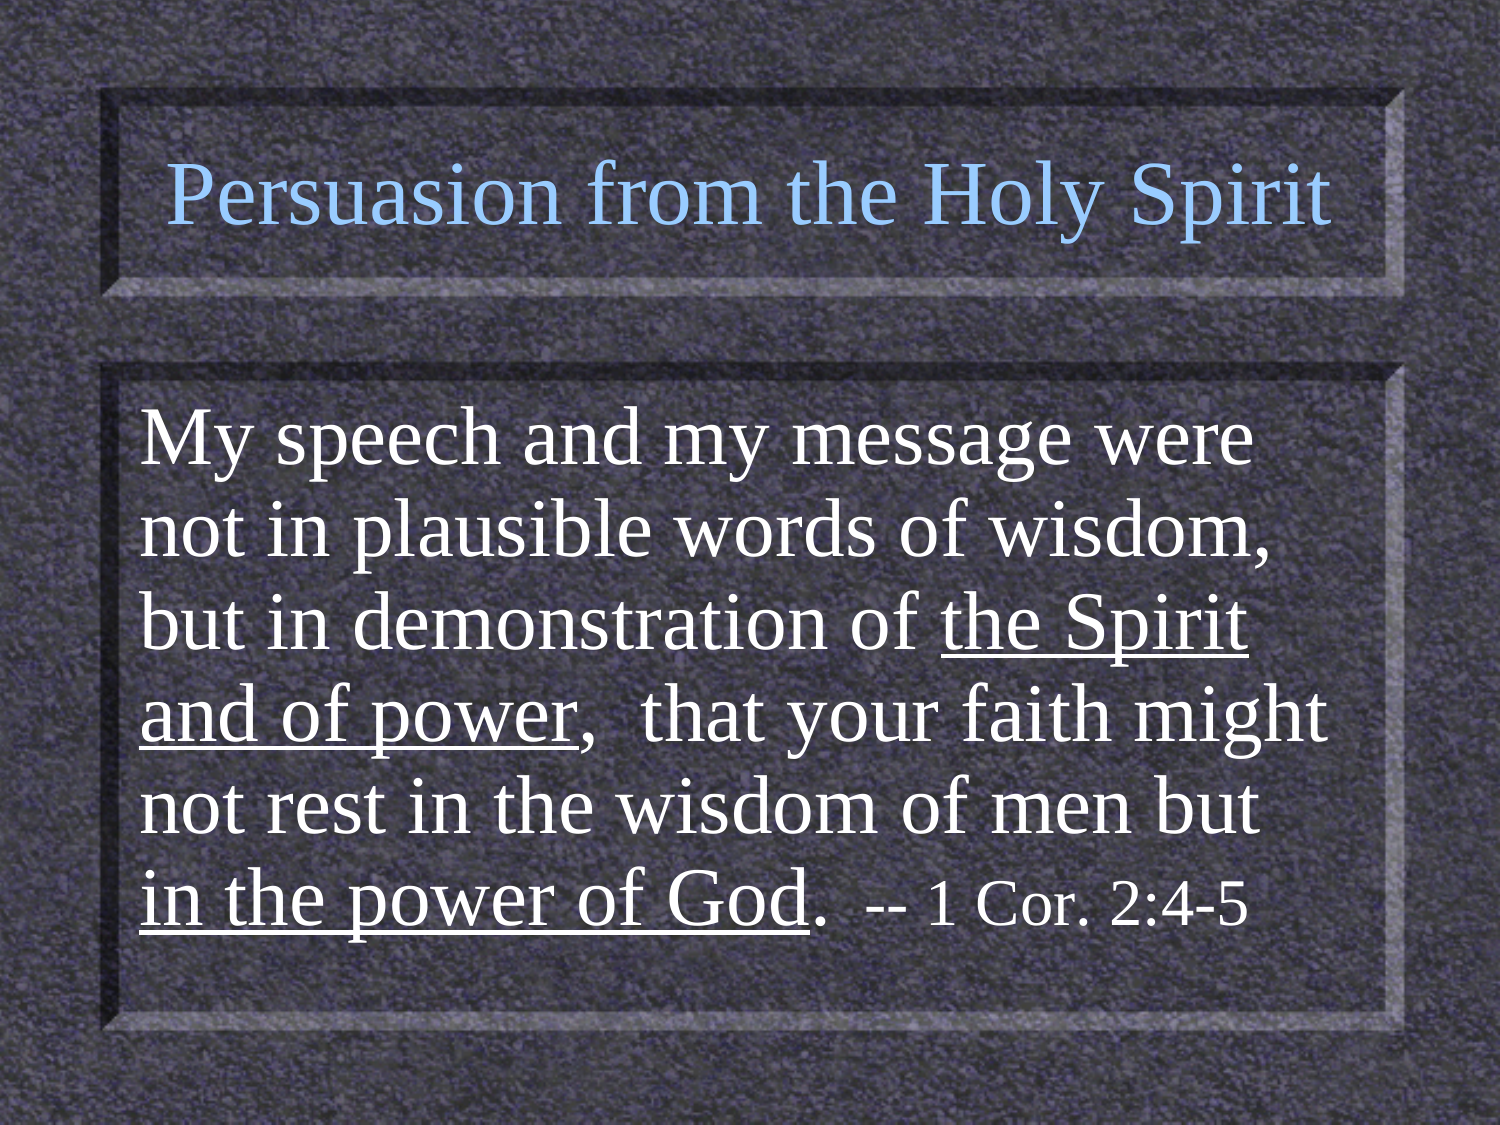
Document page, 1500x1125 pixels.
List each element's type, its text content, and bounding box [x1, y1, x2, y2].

picture [0, 0, 1500, 1125]
title Persuasion from the Holy Spirit [150, 83, 1351, 304]
text_box My speech and my message were not in plausible words of wisdom, but in demonstration of the Spirit and of power, that your faith might not rest in the wisdom of men but in the power of God. -- 1 Cor. 2:4-5 [124, 382, 1362, 952]
